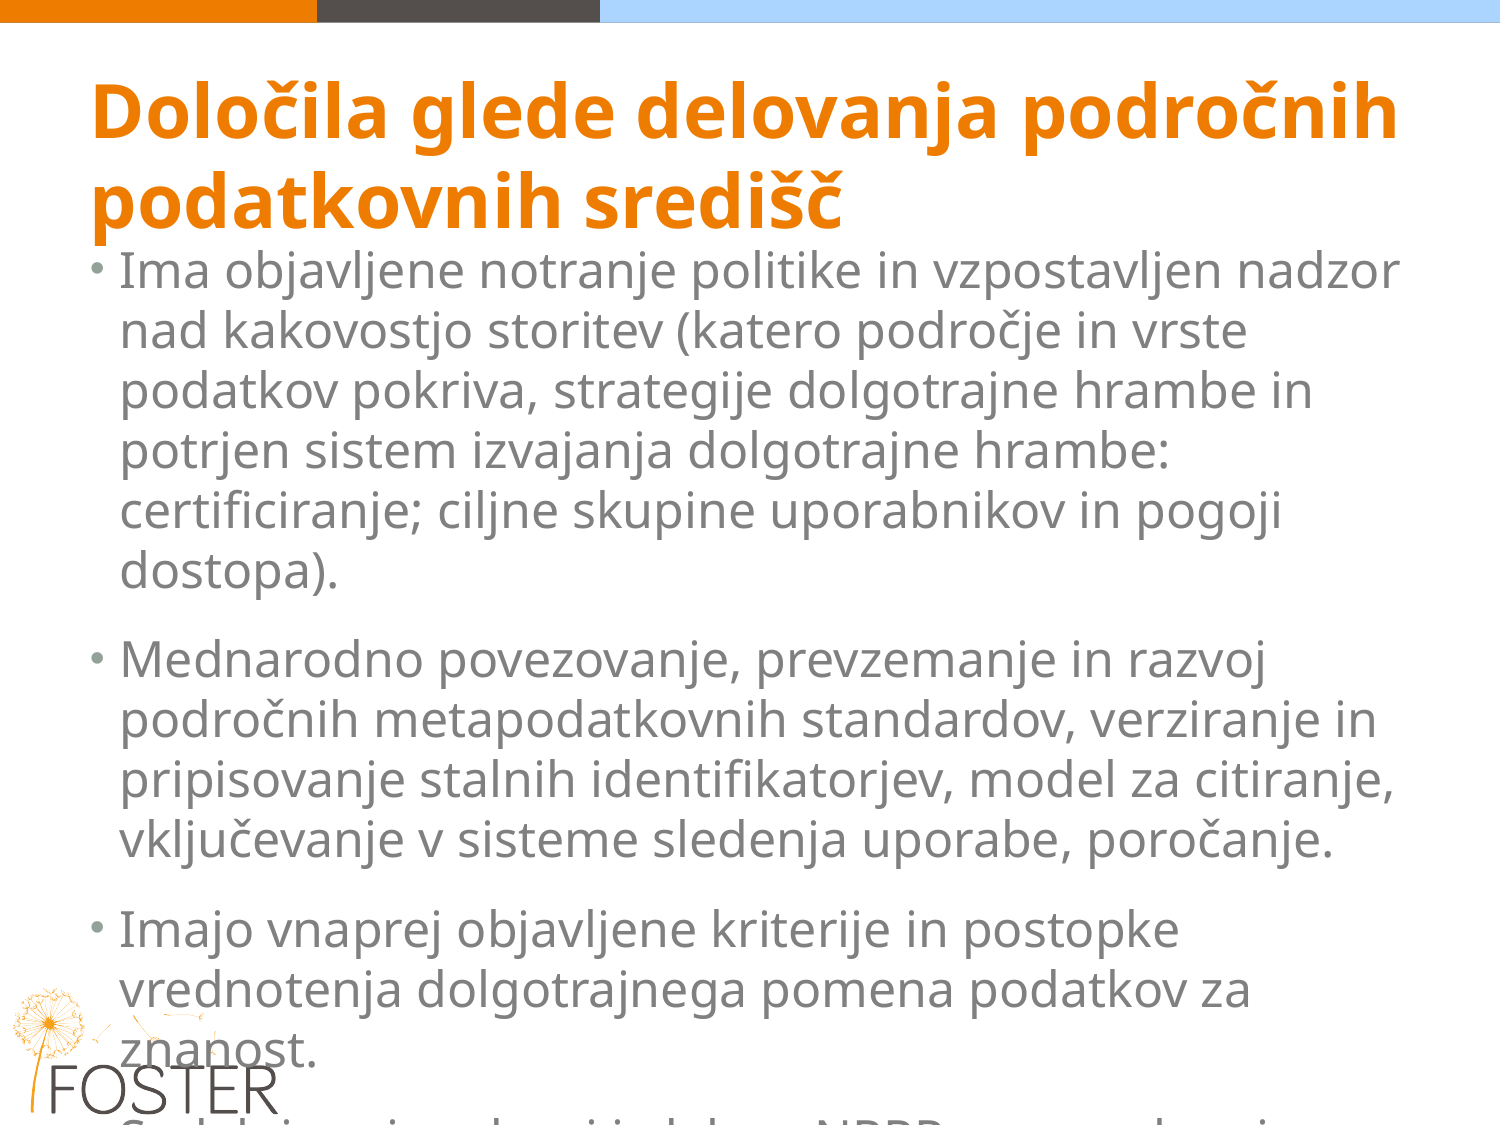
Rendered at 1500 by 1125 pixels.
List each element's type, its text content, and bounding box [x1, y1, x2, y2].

picture [270, 1043, 278, 1052]
title Določila glede delovanja področnih podatkovnih središč [75, 55, 1425, 219]
list Ima objavljene notranje politike in vzpostavljen nadzor nad kakovostjo storitev (katero področje in vrste podatkov pokriva, strategije dolgotrajne hrambe in potrjen sistem izvajanja dolgotrajne hrambe: certificiranje; ciljne skupine uporabnikov in pogoji dostopa). Mednarodno povezovanje, prevzemanje in razvoj področnih metapodatkovnih standardov, verziranje in pripisovanje stalnih identifikatorjev, model za citiranje, vključevanje v sisteme sledenja uporabe, poročanje. Imajo vnaprej objavljene kriterije in postopke vrednotenja dolgotrajnega pomena podatkov za znanost. Sodeluje pri podpori izdelave NRRP; pomemben je predlog evidentiranja NRRP in v njih opredeljenih podatkov, ki je dostopen pristojnemu podatkovnem središču, ki je predviden kot mesto predaje podatkov: podlaga za zgodnje sodelovanje z ustvarjalci podatkov pri pripravi in izvajanju postopkov. Strokovni razvoj, vzgoja kadrov, svetovanje uporabnikom (nemški model kombinacije raziskovalne in infrastrukturne dejavnosti) [75, 230, 1425, 1031]
picture [13, 988, 278, 1125]
